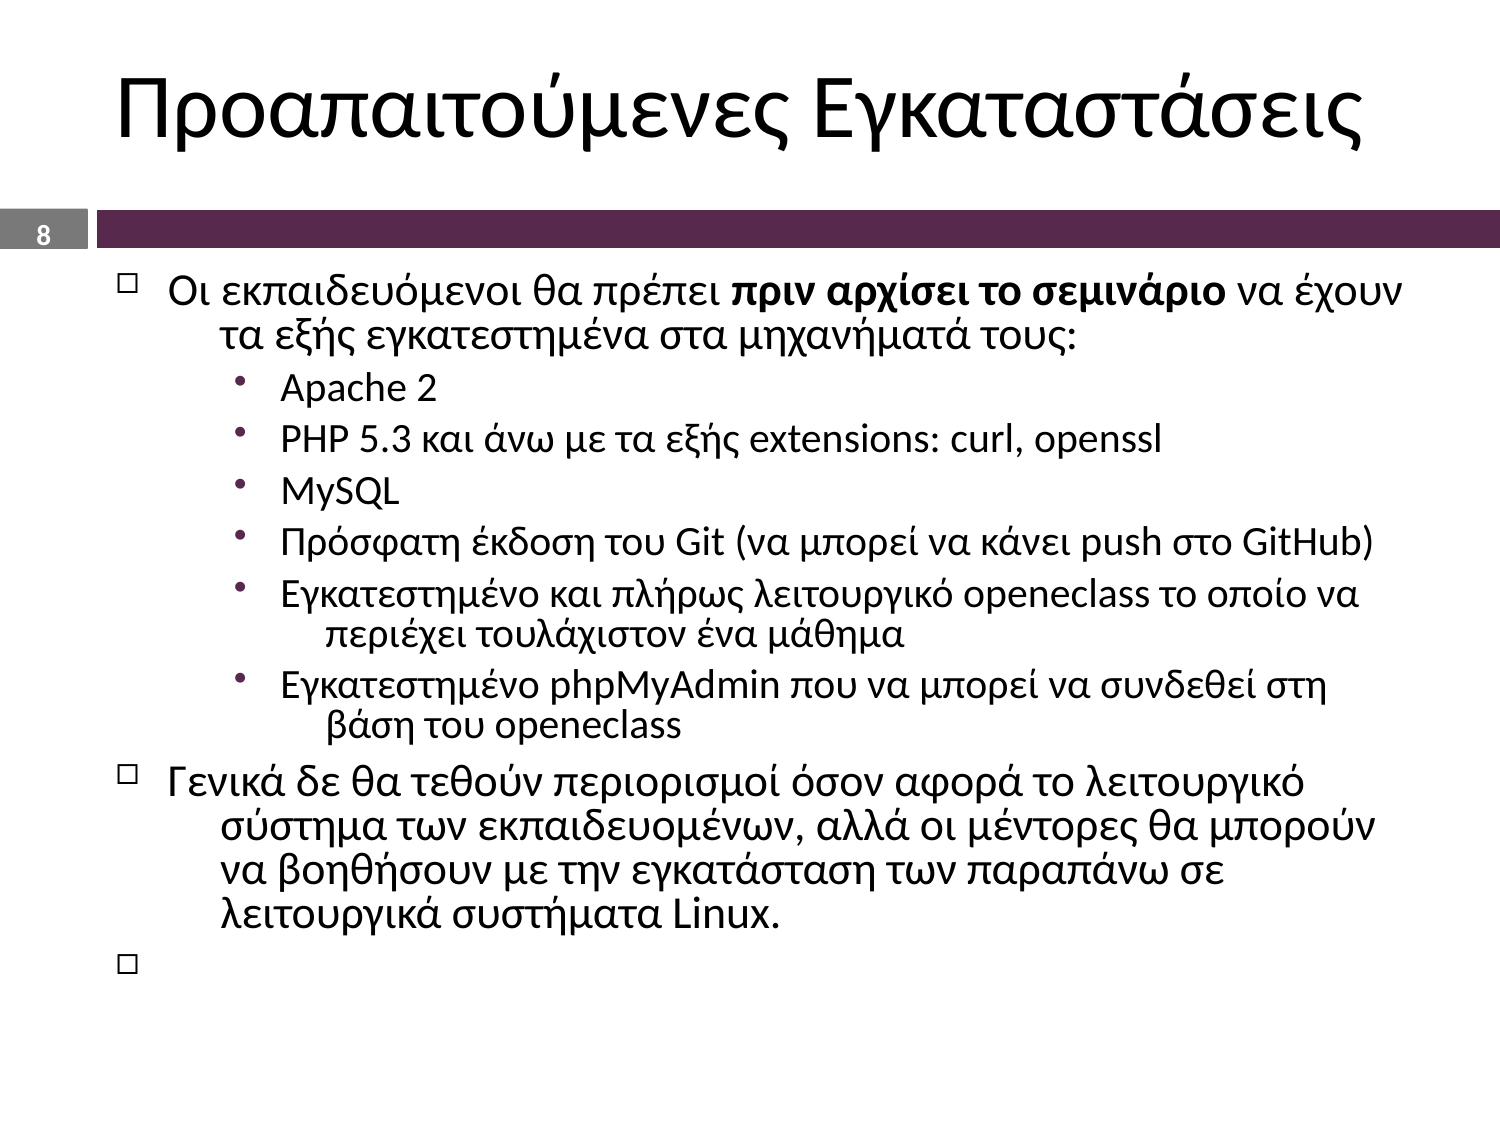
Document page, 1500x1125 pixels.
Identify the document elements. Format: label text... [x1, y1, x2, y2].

title Προαπαιτούμενες Εγκαταστάσεις [100, 19, 1438, 182]
text_box [0, 208, 88, 249]
list Οι εκπαιδευόμενοι θα πρέπει πριν αρχίσει το σεμινάριο να έχουν τα εξής εγκατεστημένα στα μηχανήματά τους: Apache 2 PHP 5.3 και άνω με τα εξής extensions: curl, openssl MySQL Πρόσφατη έκδοση του Git (να μπορεί να κάνει push στο GitHub) Εγκατεστημένο και πλήρως λειτουργικό openeclass το οποίο να περιέχει τουλάχιστον ένα μάθημα Εγκατεστημένο phpMyAdmin που να μπορεί να συνδεθεί στη βάση του openeclass Γενικά δε θα τεθούν περιορισμοί όσον αφορά το λειτουργικό σύστημα των εκπαιδευομένων, αλλά οι μέντορες θα μπορούν να βοηθήσουν με την εγκατάσταση των παραπάνω σε λειτουργικά συστήματα Linux. [100, 262, 1438, 1000]
